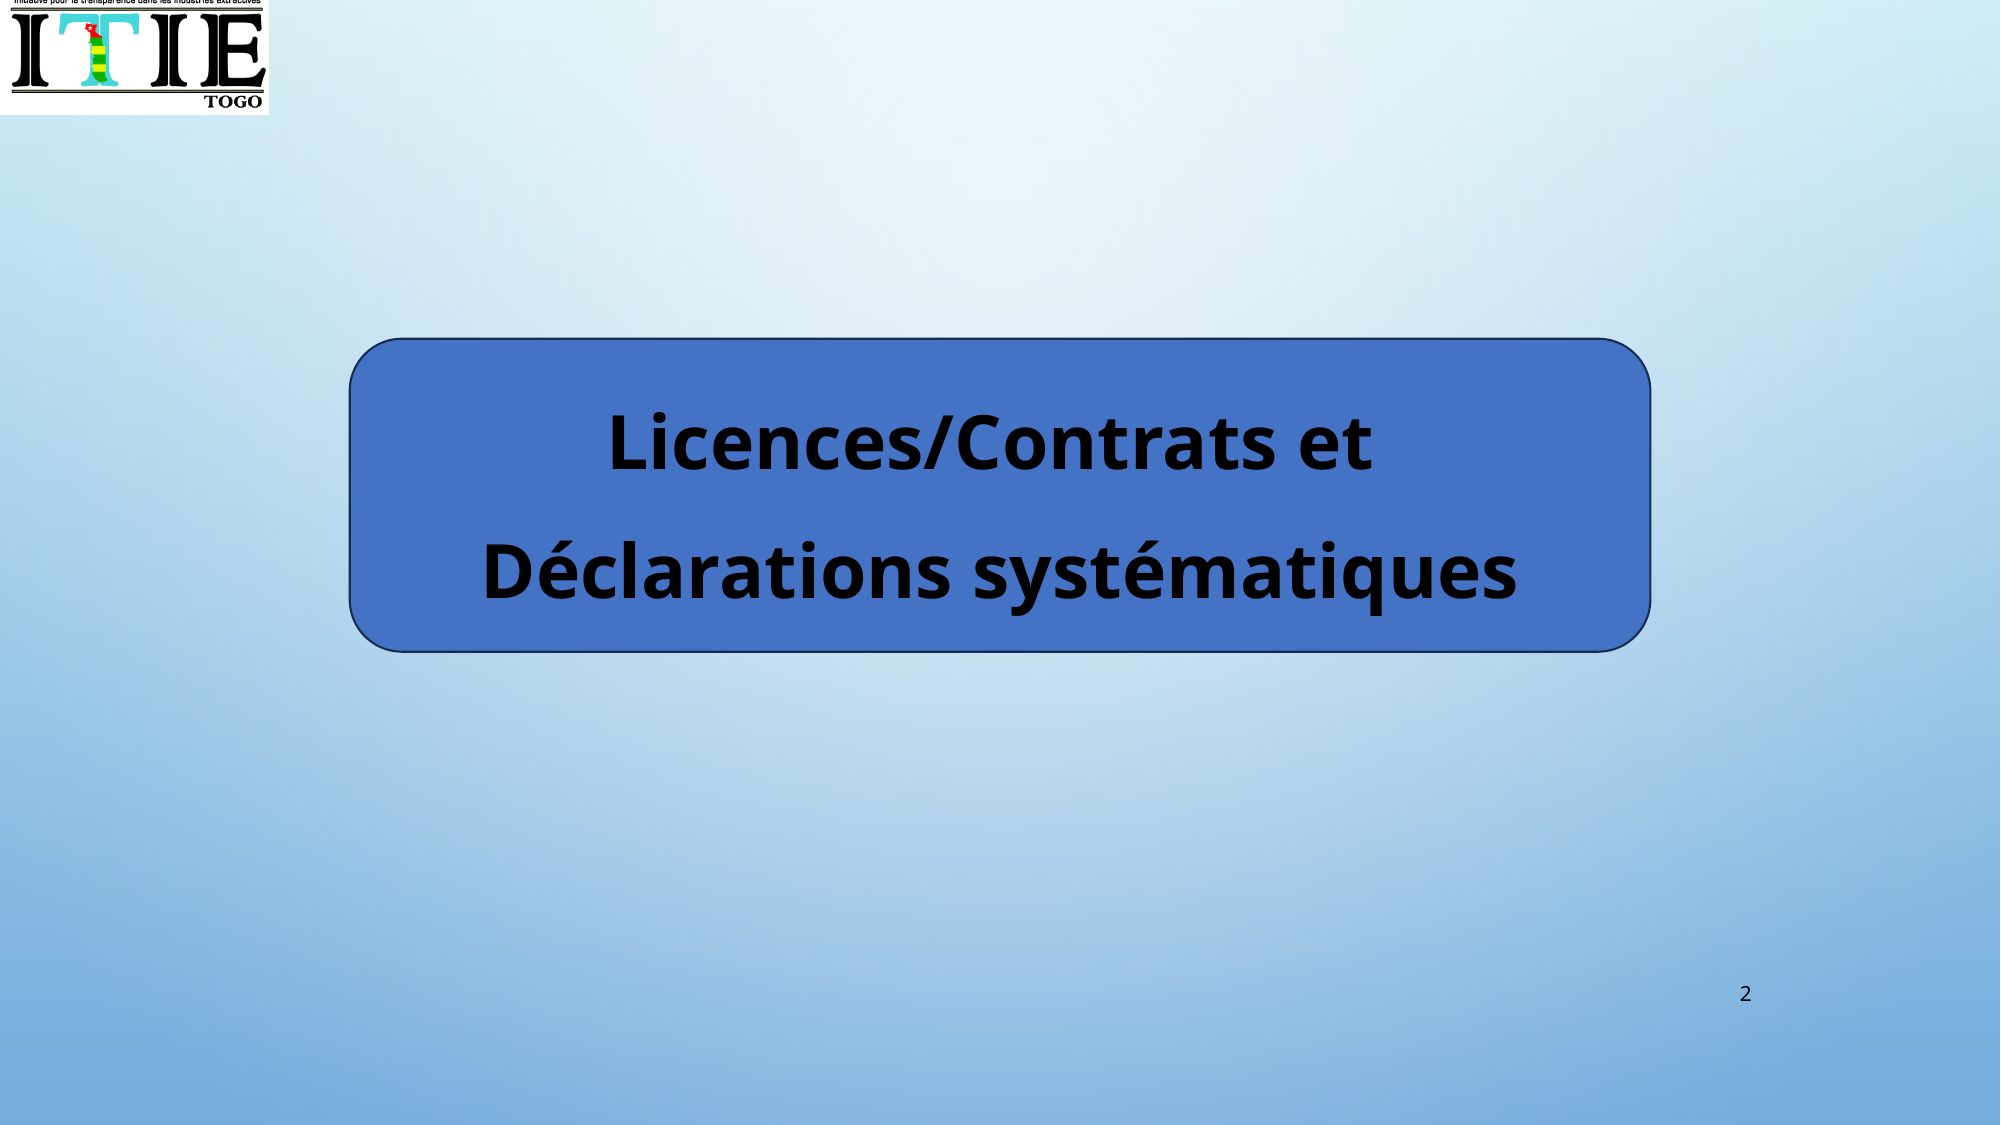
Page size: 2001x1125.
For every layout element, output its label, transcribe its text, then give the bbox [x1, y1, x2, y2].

text_box [1724, 965, 1851, 1025]
picture [0, 0, 269, 115]
text_box Licences/Contrats et Déclarations systématiques [349, 338, 1651, 652]
